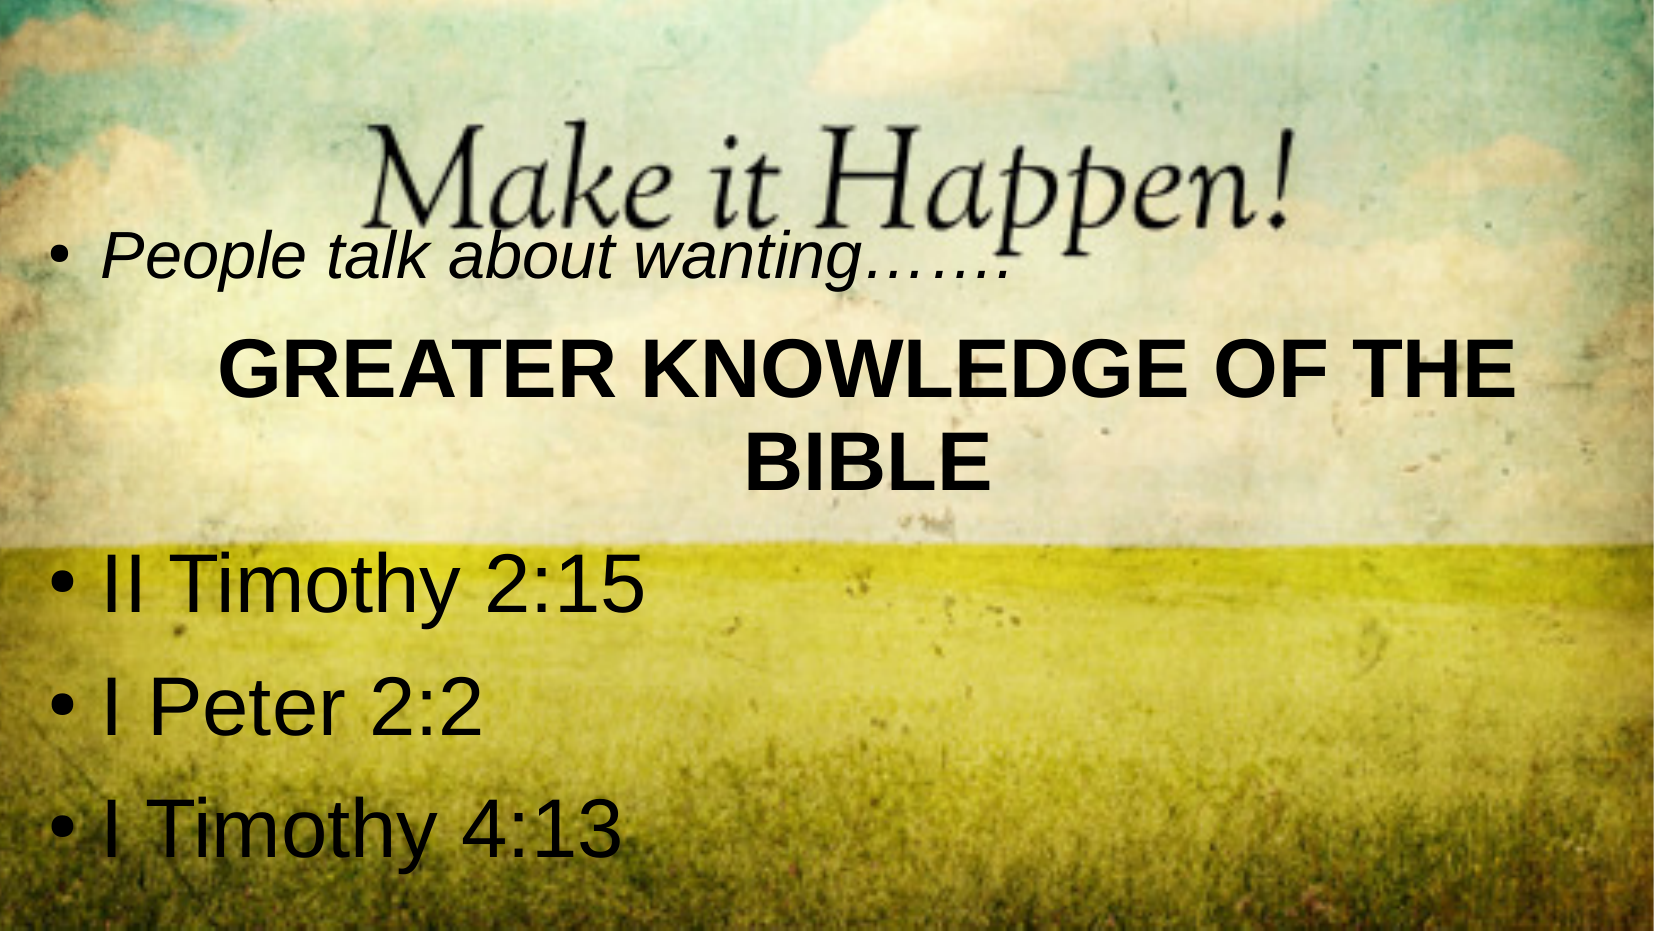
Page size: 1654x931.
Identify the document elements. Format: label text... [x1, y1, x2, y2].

picture [0, 0, 1654, 931]
list People talk about wanting……. GREATER KNOWLEDGE OF THE BIBLE II Timothy 2:15 I Peter 2:2 I Timothy 4:13 [30, 217, 1636, 901]
